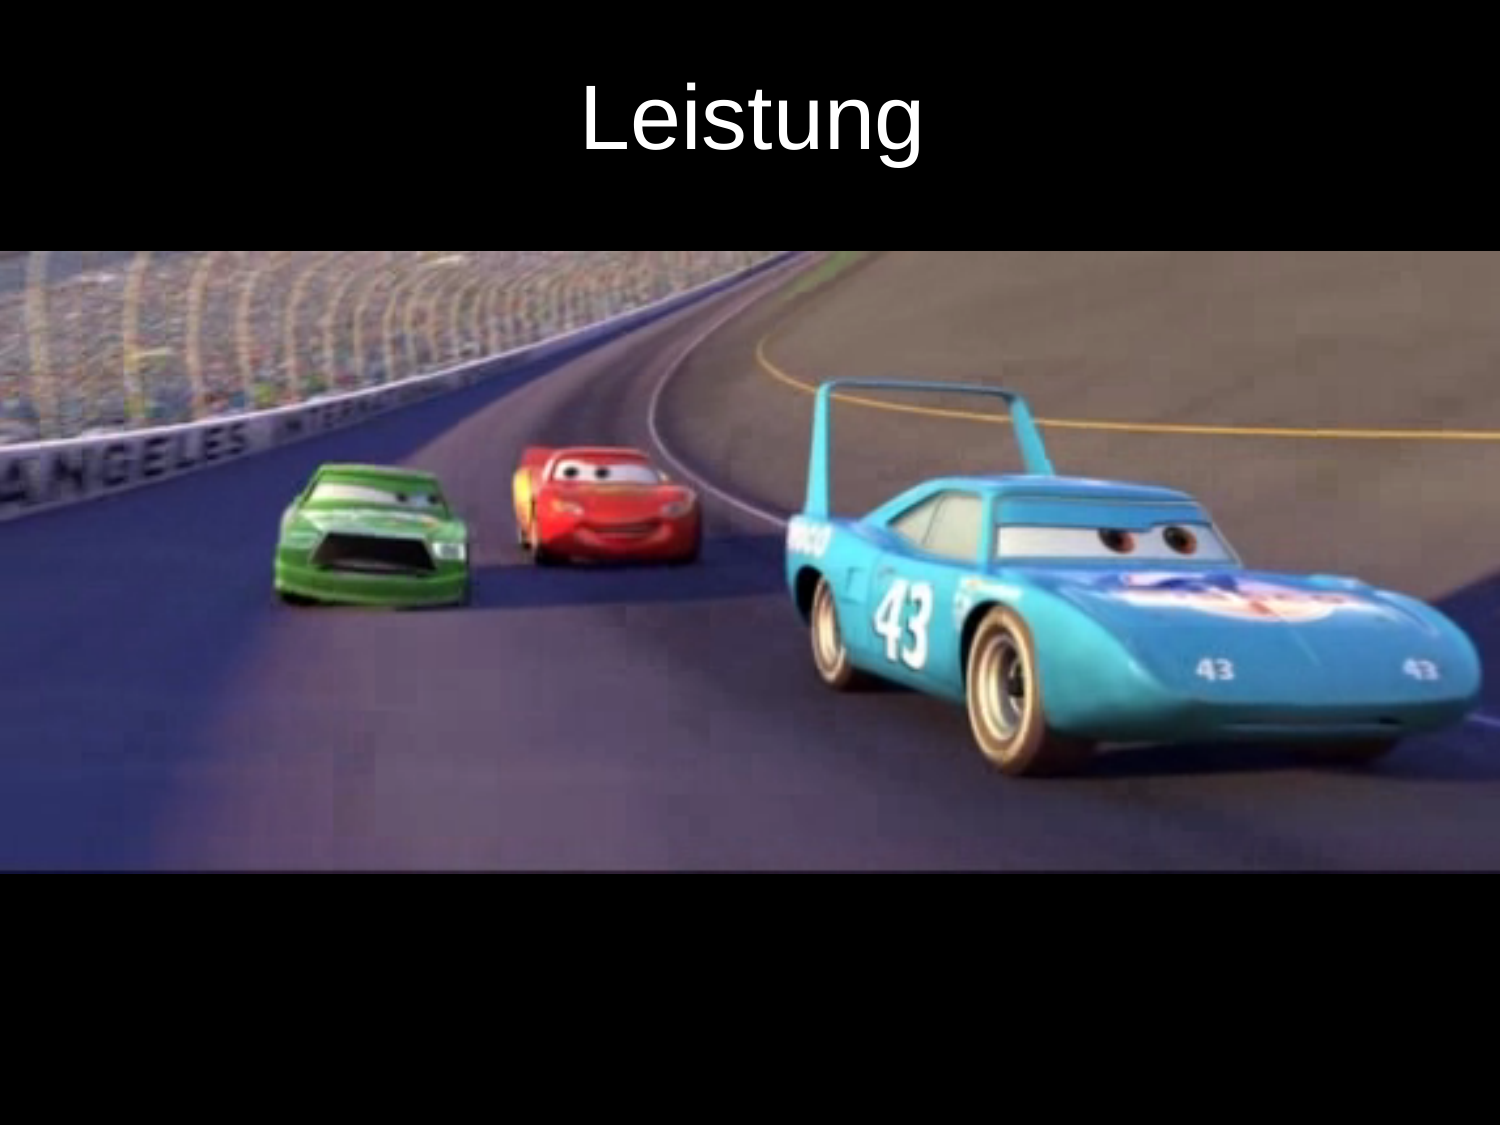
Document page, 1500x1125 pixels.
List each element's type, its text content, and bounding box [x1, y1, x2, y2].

text_box Leistung [0, 59, 1500, 177]
picture [0, 251, 1500, 874]
